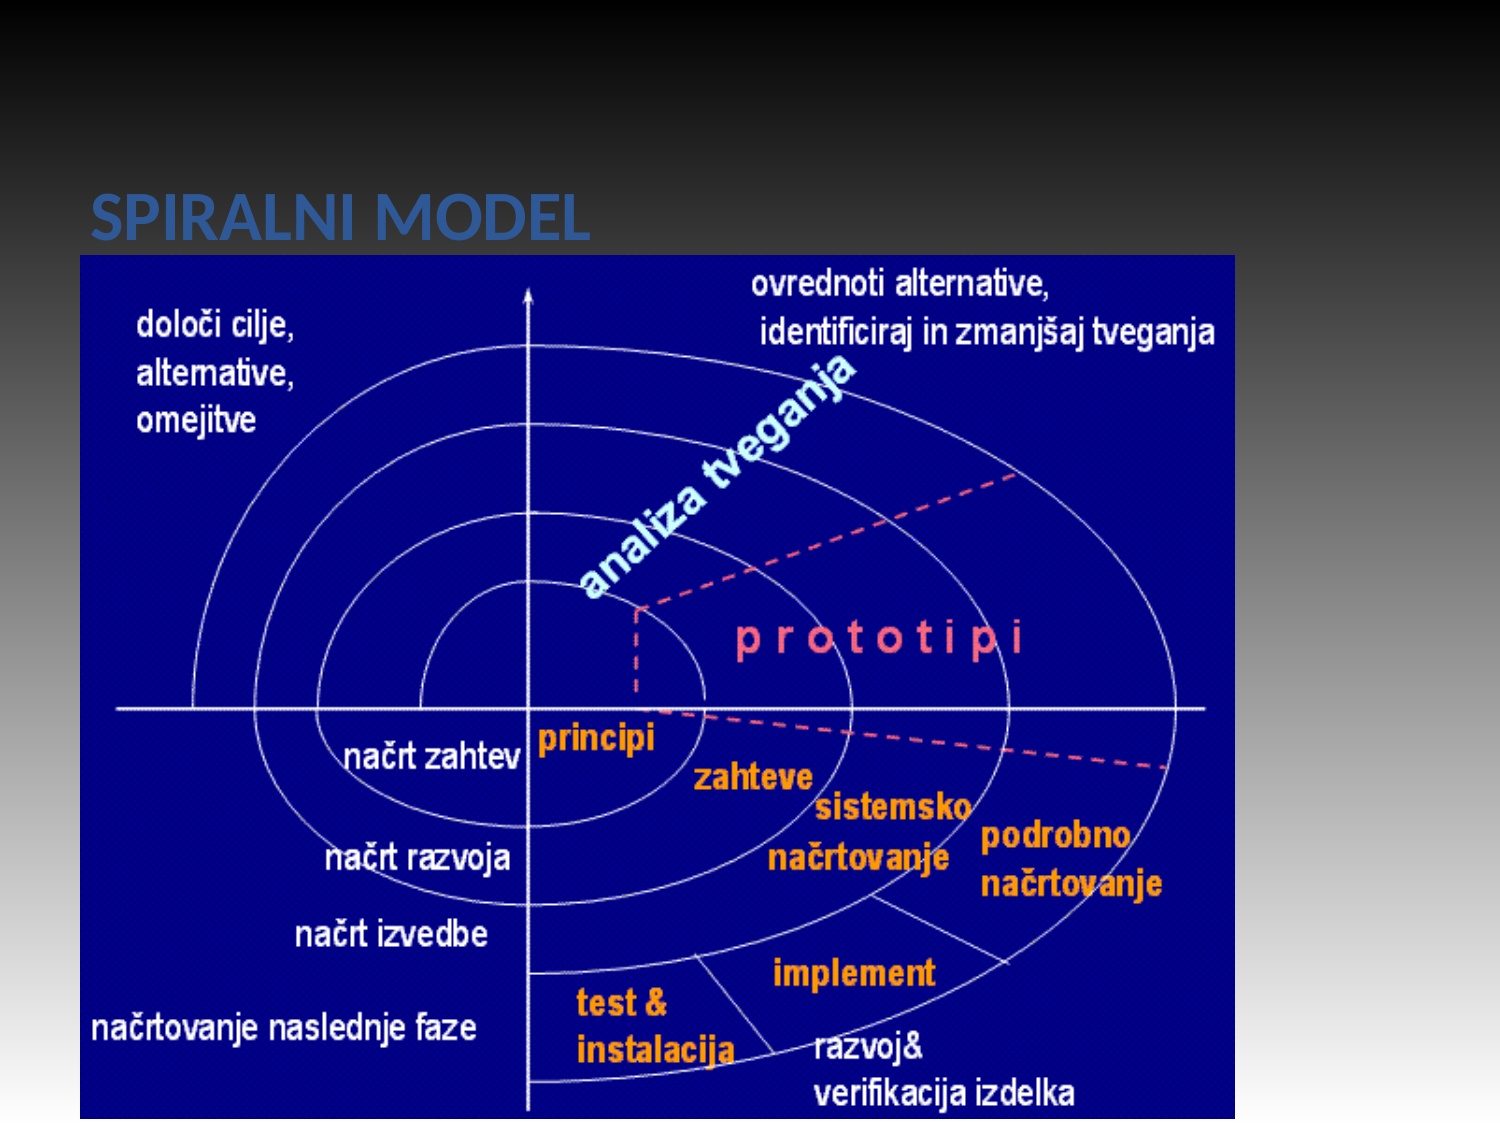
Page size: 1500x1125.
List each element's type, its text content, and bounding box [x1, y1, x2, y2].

title SPIRALNI MODEL [75, 0, 1425, 263]
picture [80, 255, 1235, 1119]
